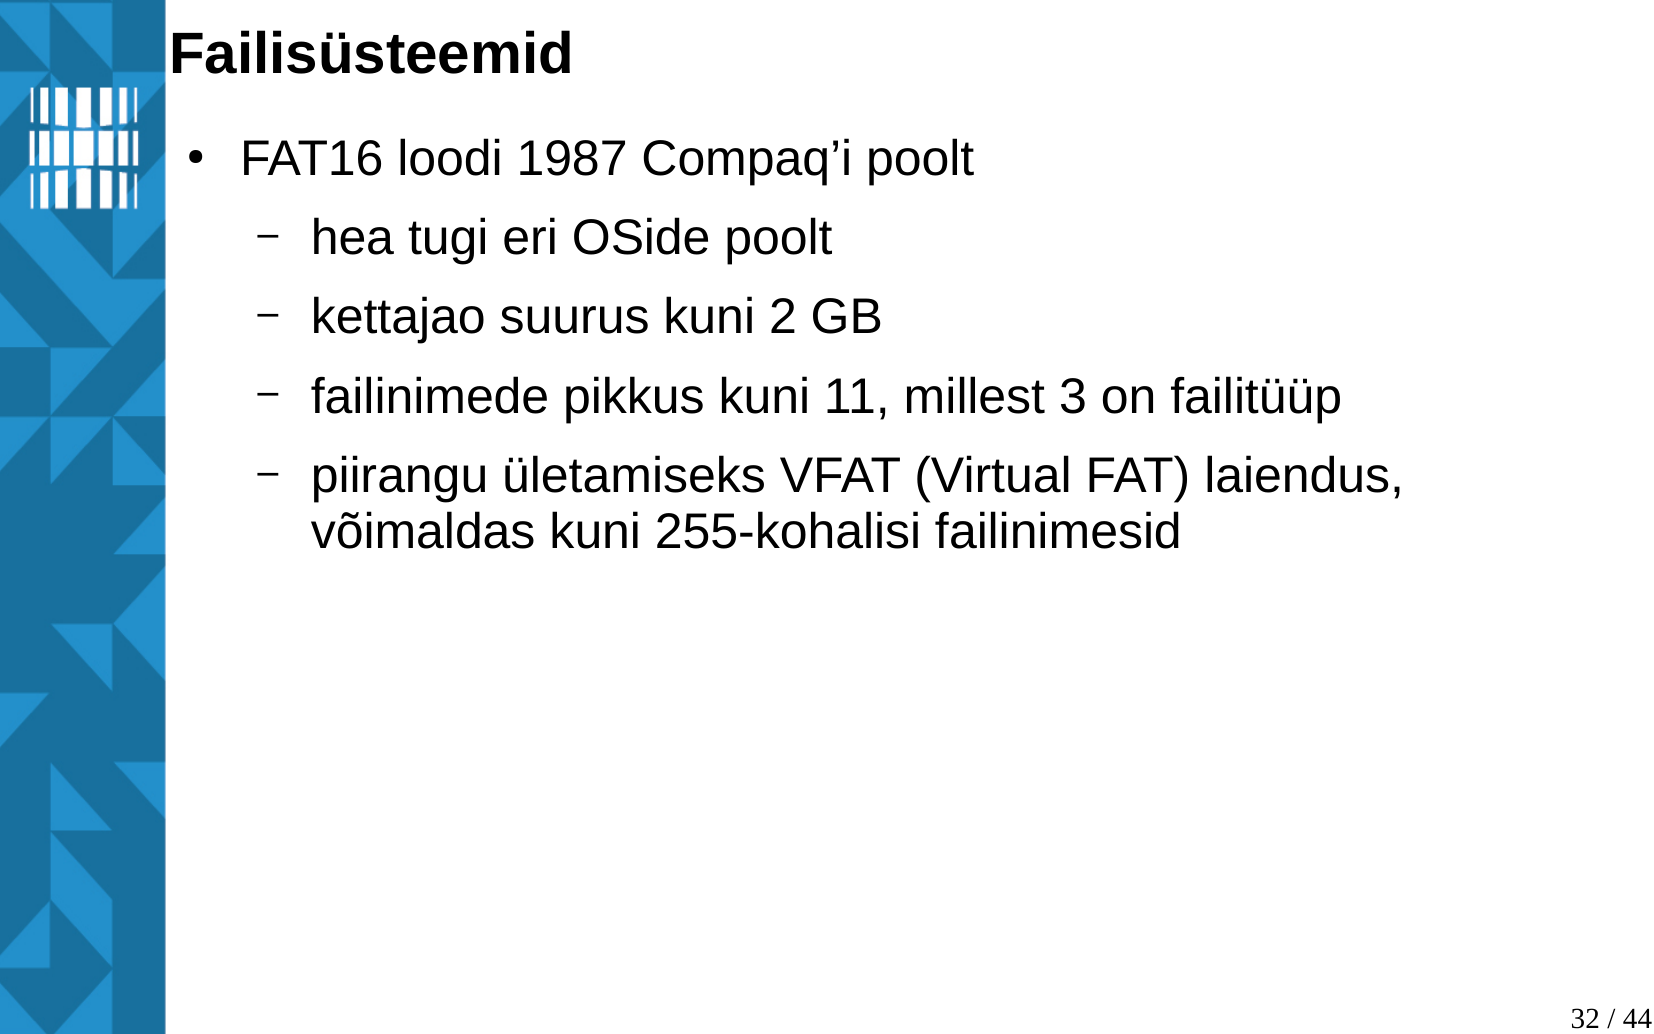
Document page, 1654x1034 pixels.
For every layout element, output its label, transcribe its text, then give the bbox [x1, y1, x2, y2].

list FAT16 loodi 1987 Compaq’i poolt hea tugi eri OSide poolt kettajao suurus kuni 2 GB failinimede pikkus kuni 11, millest 3 on failitüüp piirangu ületamiseks VFAT (Virtual FAT) laiendus, võimaldas kuni 255-kohalisi failinimesid [169, 129, 1630, 997]
title Failisüsteemid [169, 11, 1571, 95]
